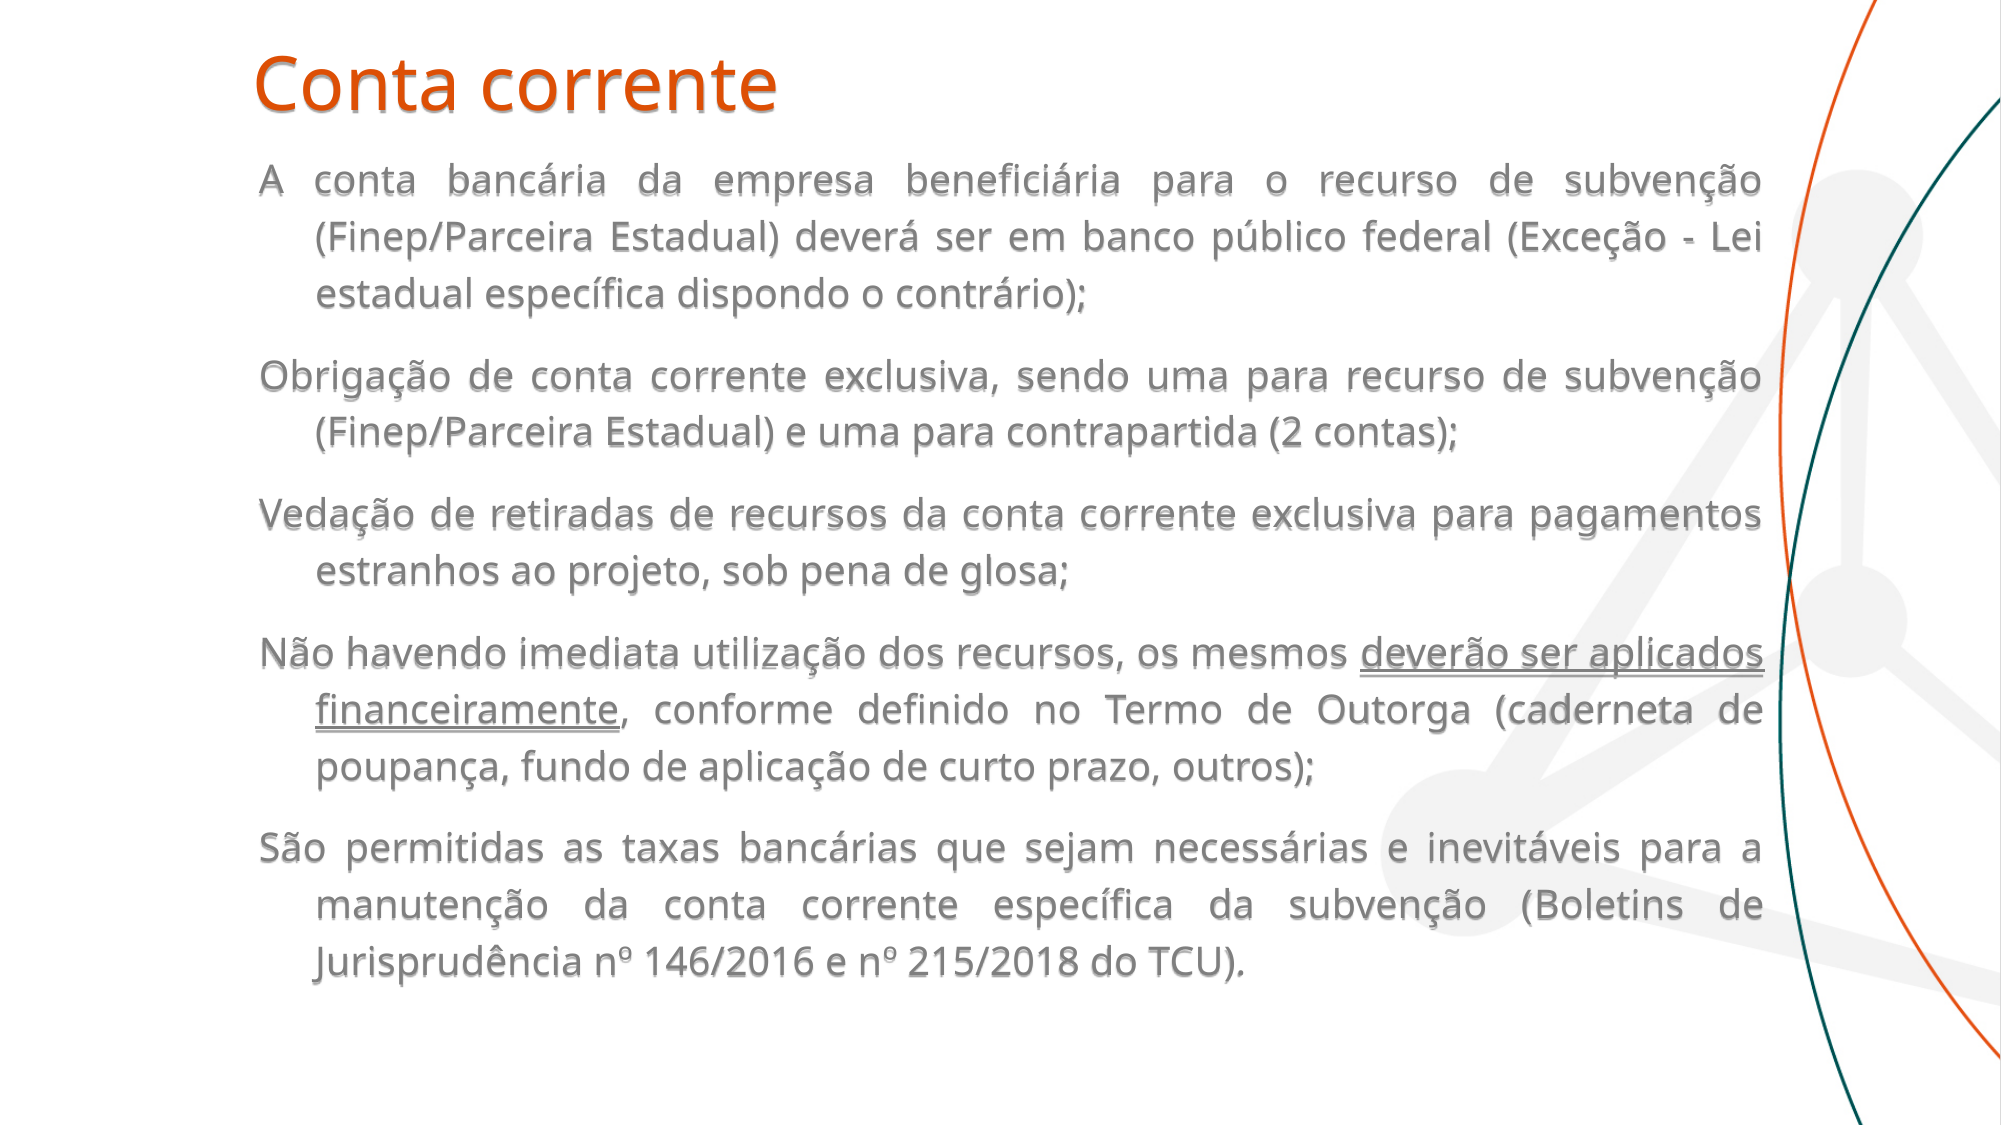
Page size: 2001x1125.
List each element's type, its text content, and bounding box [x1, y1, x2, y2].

text_box A conta bancária da empresa beneficiária para o recurso de subvenção (Finep/Parceira Estadual) deverá ser em banco público federal (Exceção - Lei estadual específica dispondo o contrário); Obrigação de conta corrente exclusiva, sendo uma para recurso de subvenção (Finep/Parceira Estadual) e uma para contrapartida (2 contas); Vedação de retiradas de recursos da conta corrente exclusiva para pagamentos estranhos ao projeto, sob pena de glosa; Não havendo imediata utilização dos recursos, os mesmos deverão ser aplicados financeiramente, conforme definido no Termo de Outorga (caderneta de poupança, fundo de aplicação de curto prazo, outros); São permitidas as taxas bancárias que sejam necessárias e inevitáveis para a manutenção da conta corrente específica da subvenção (Boletins de Jurisprudência nº 146/2016 e nº 215/2018 do TCU). [244, 137, 1780, 1000]
text_box Conta corrente [237, 27, 1250, 138]
